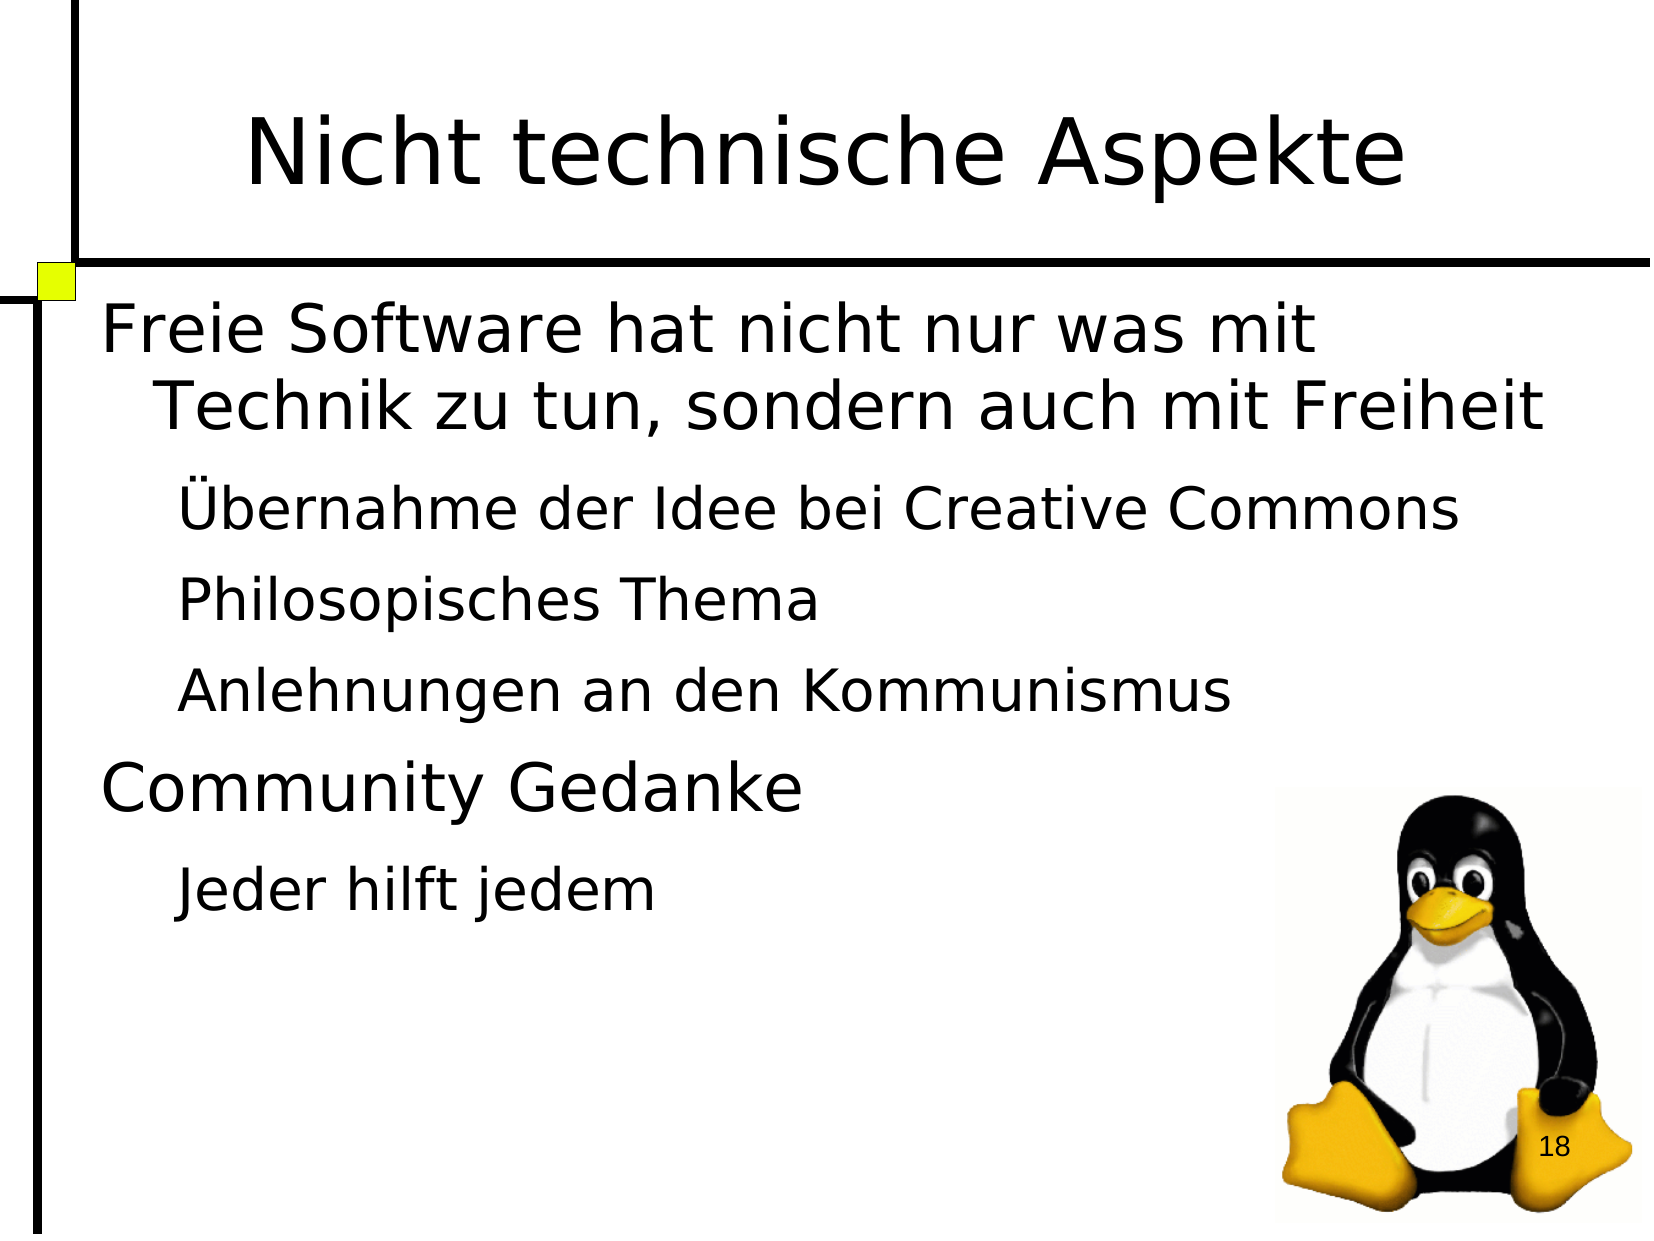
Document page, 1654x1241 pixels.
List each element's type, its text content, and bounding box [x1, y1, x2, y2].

title Nicht technische Aspekte [82, 49, 1571, 257]
picture [1275, 787, 1642, 1223]
list Freie Software hat nicht nur was mit Technik zu tun, sondern auch mit Freiheit Übernahme der Idee bei Creative Commons Philosopisches Thema Anlehnungen an den Kommunismus Community Gedanke Jeder hilft jedem [82, 290, 1571, 1109]
